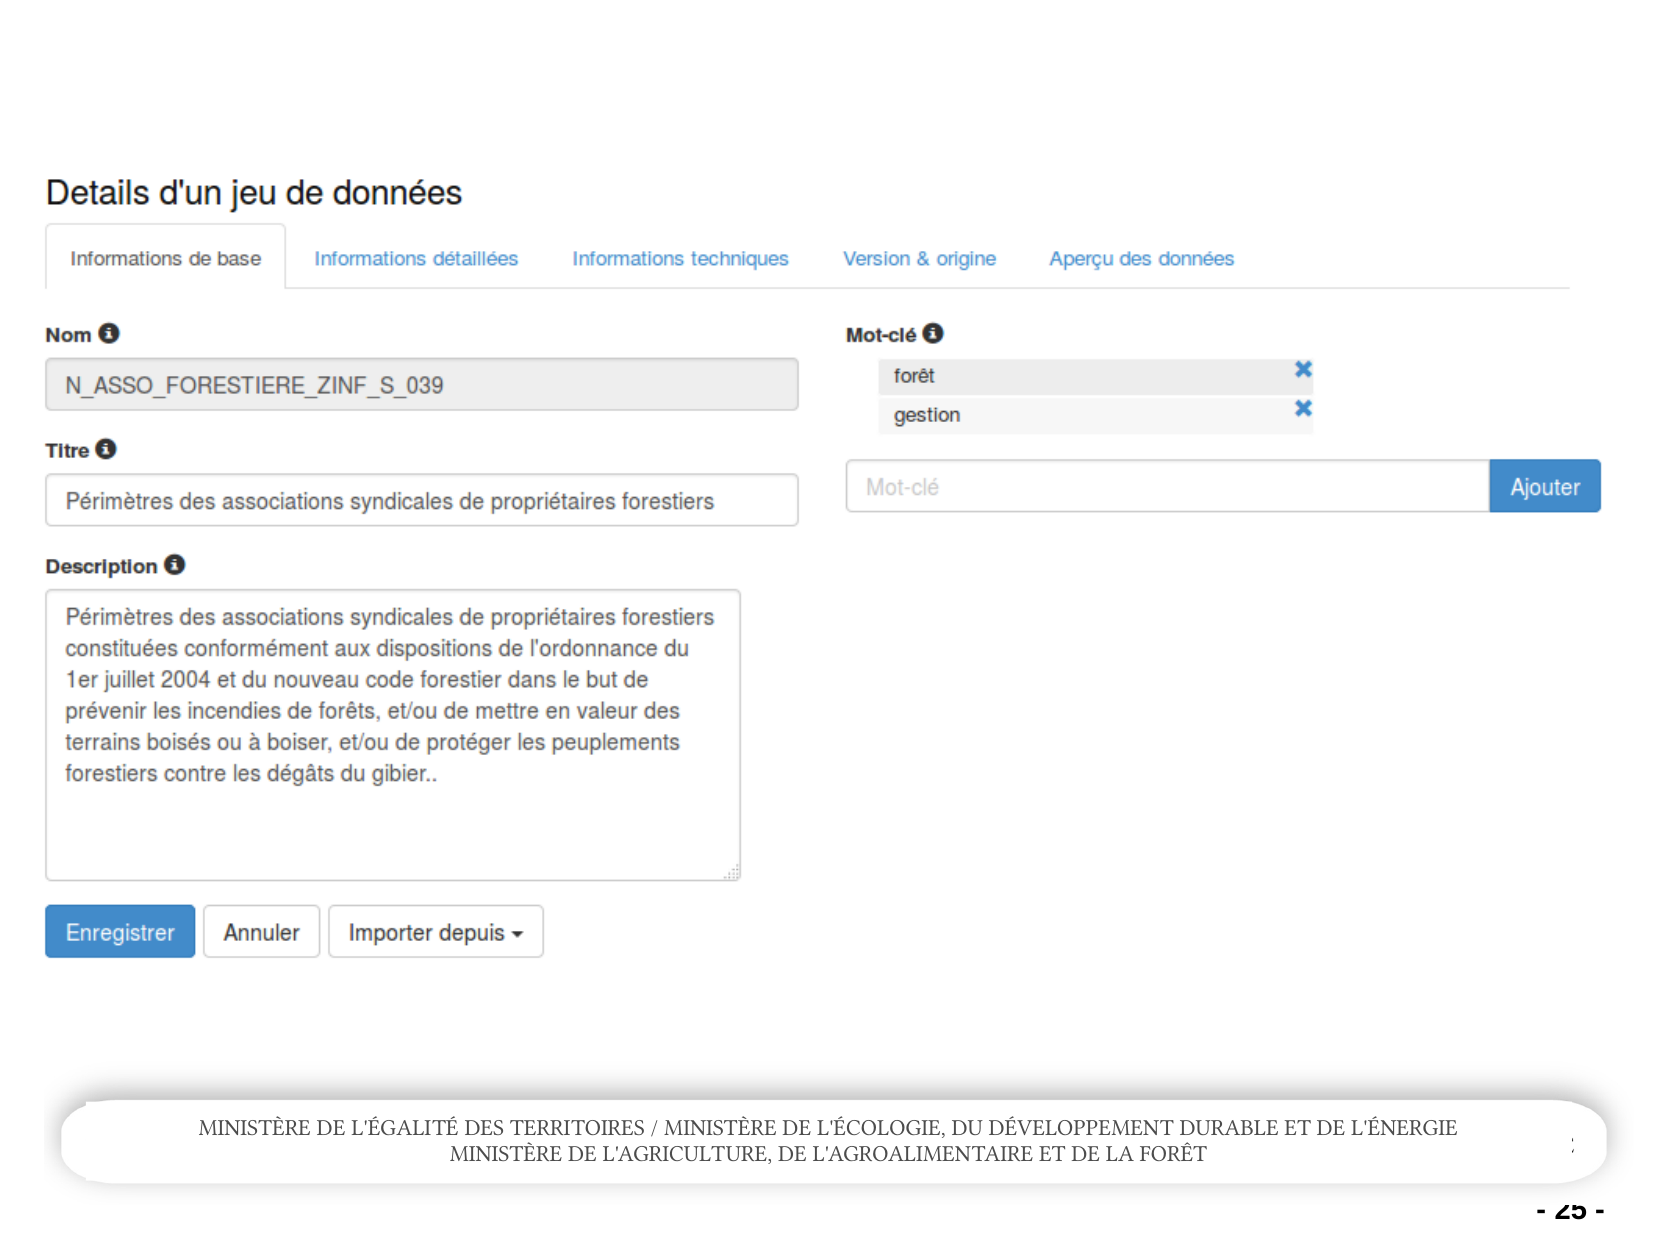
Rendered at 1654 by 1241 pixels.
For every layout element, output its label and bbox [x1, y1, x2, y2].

picture [22, 150, 1631, 980]
picture [44, 1060, 1634, 1205]
